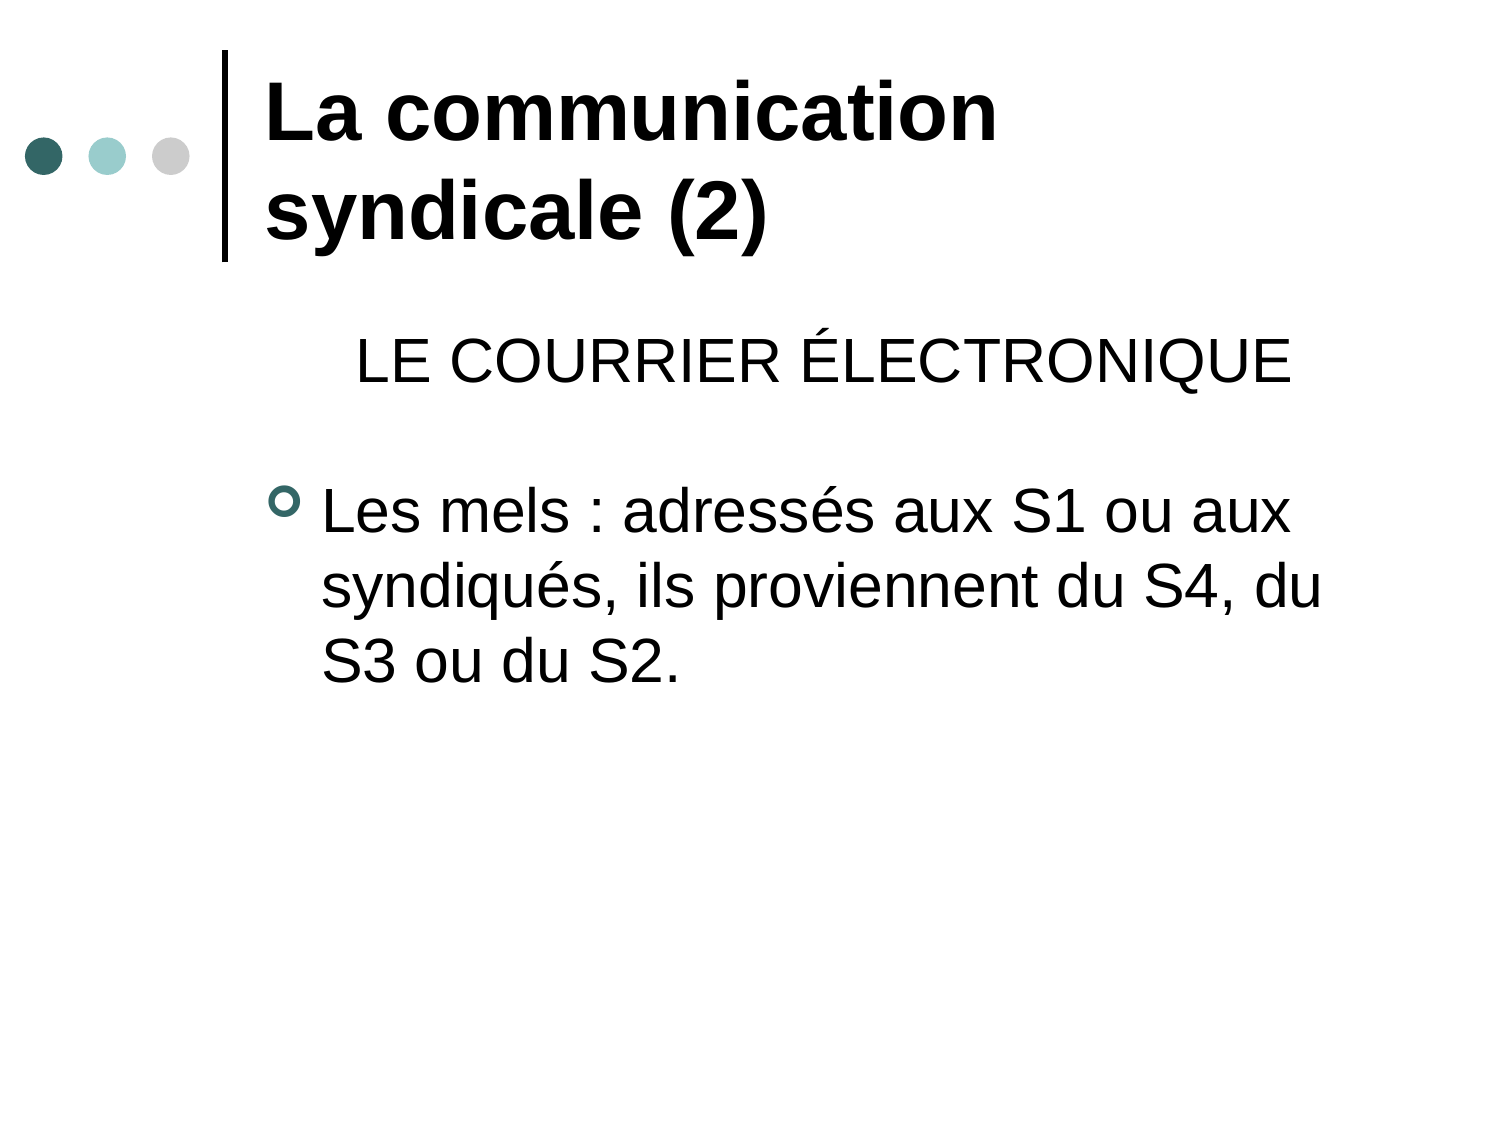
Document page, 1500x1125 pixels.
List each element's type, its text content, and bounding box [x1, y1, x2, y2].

list LE COURRIER ÉLECTRONIQUE Les mels : adressés aux S1 ou aux syndiqués, ils proviennent du S4, du S3 ou du S2. [249, 312, 1401, 988]
title La communication syndicale (2) [249, 31, 1401, 282]
